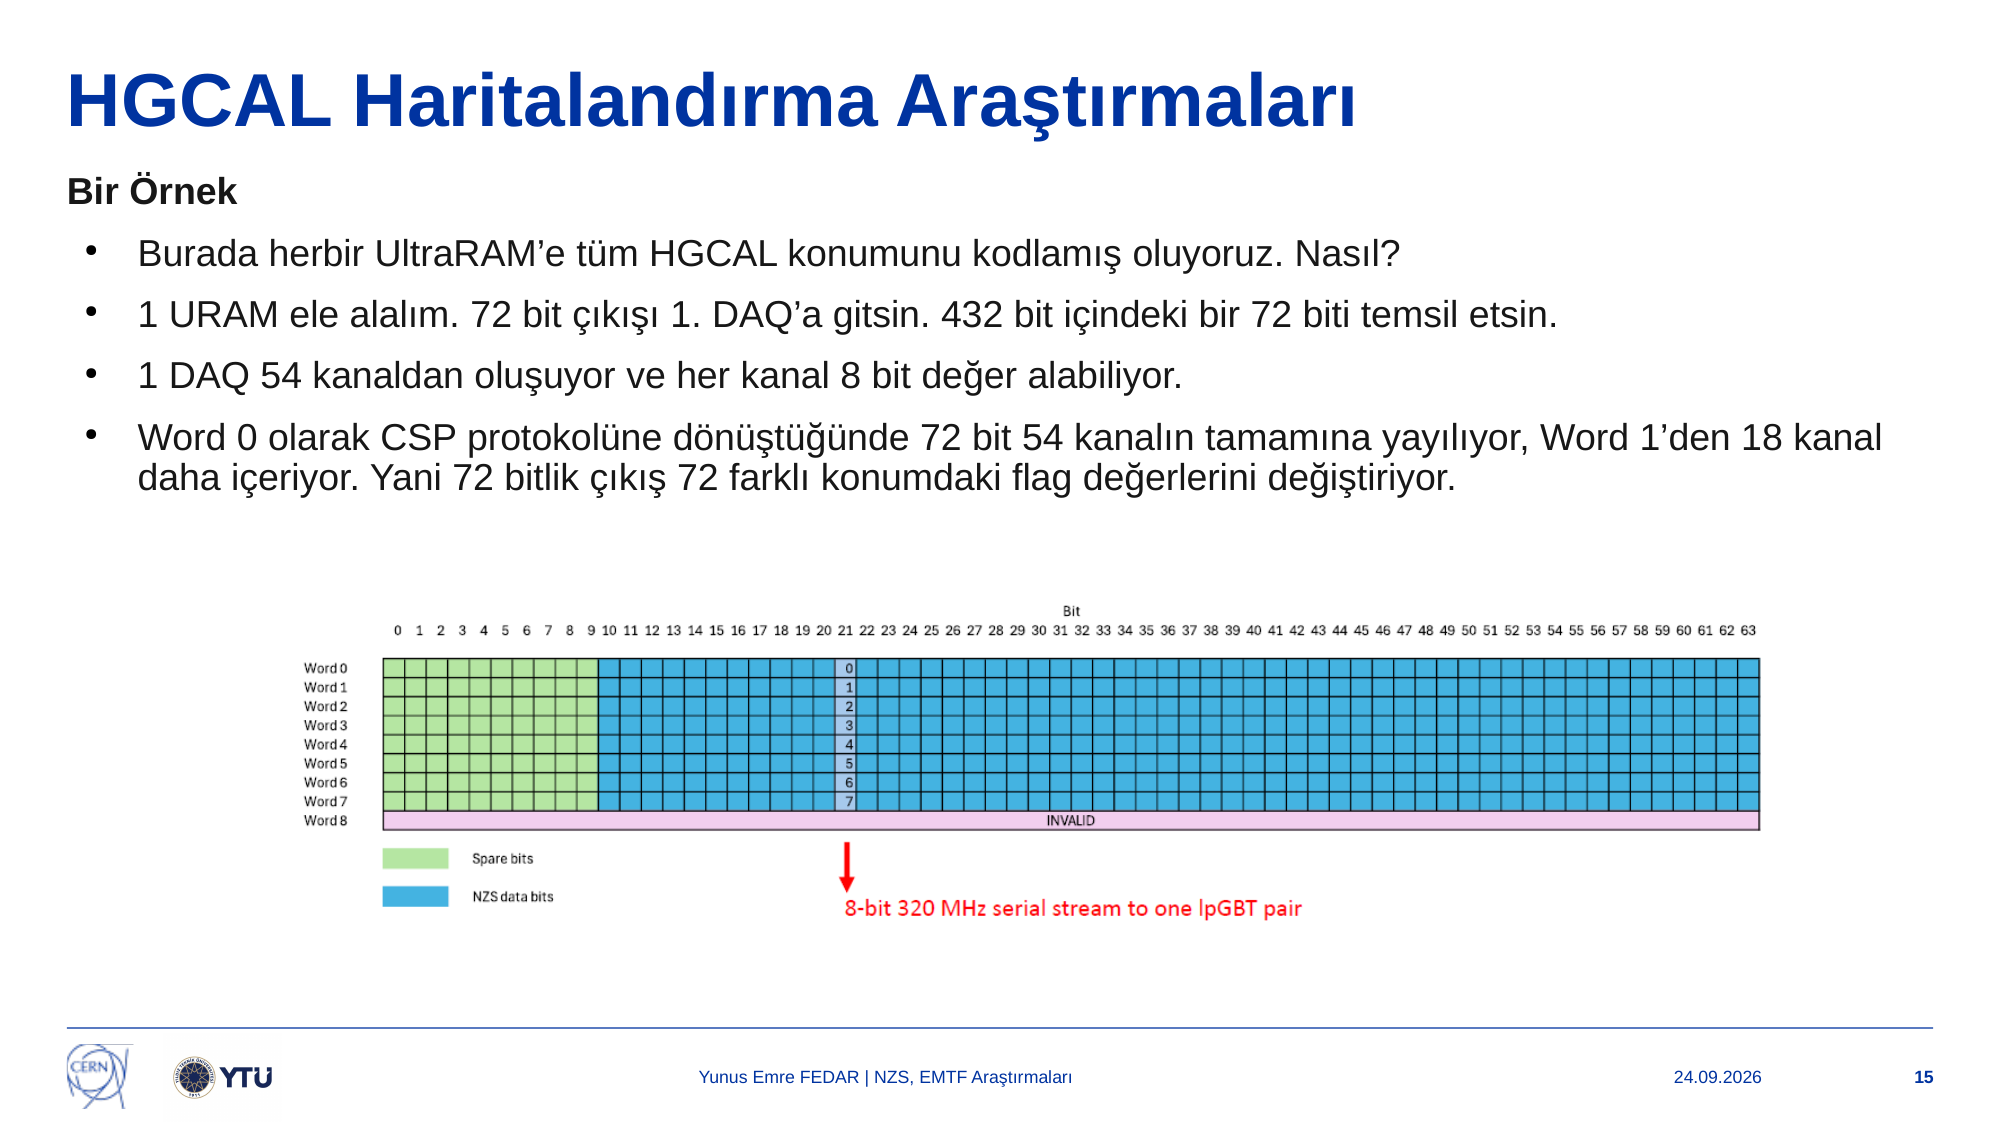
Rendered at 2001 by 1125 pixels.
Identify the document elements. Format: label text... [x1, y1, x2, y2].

title HGCAL Haritalandırma Araştırmaları [66, 61, 1933, 172]
list Bir Örnek Burada herbir UltraRAM’e tüm HGCAL konumunu kodlamış oluyoruz. Nasıl? 1 URAM ele alalım. 72 bit çıkışı 1. DAQ’a gitsin. 432 bit içindeki bir 72 biti temsil etsin. 1 DAQ 54 kanaldan oluşuyor ve her kanal 8 bit değer alabiliyor. Word 0 olarak CSP protokolüne dönüştüğünde 72 bit 54 kanalın tamamına yayılıyor, Word 1’den 18 kanal daha içeriyor. Yani 72 bitlik çıkış 72 farklı konumdaki flag değerlerini değiştiriyor. [66, 172, 1933, 709]
slide_number 24.12.2024 [1496, 1046, 1762, 1107]
text_box Yunus Emre FEDAR | NZS, EMTF Araştırmaları [698, 1046, 1402, 1107]
picture [244, 590, 1772, 934]
slide_number <number> [1822, 1046, 1934, 1107]
picture [163, 1033, 282, 1123]
